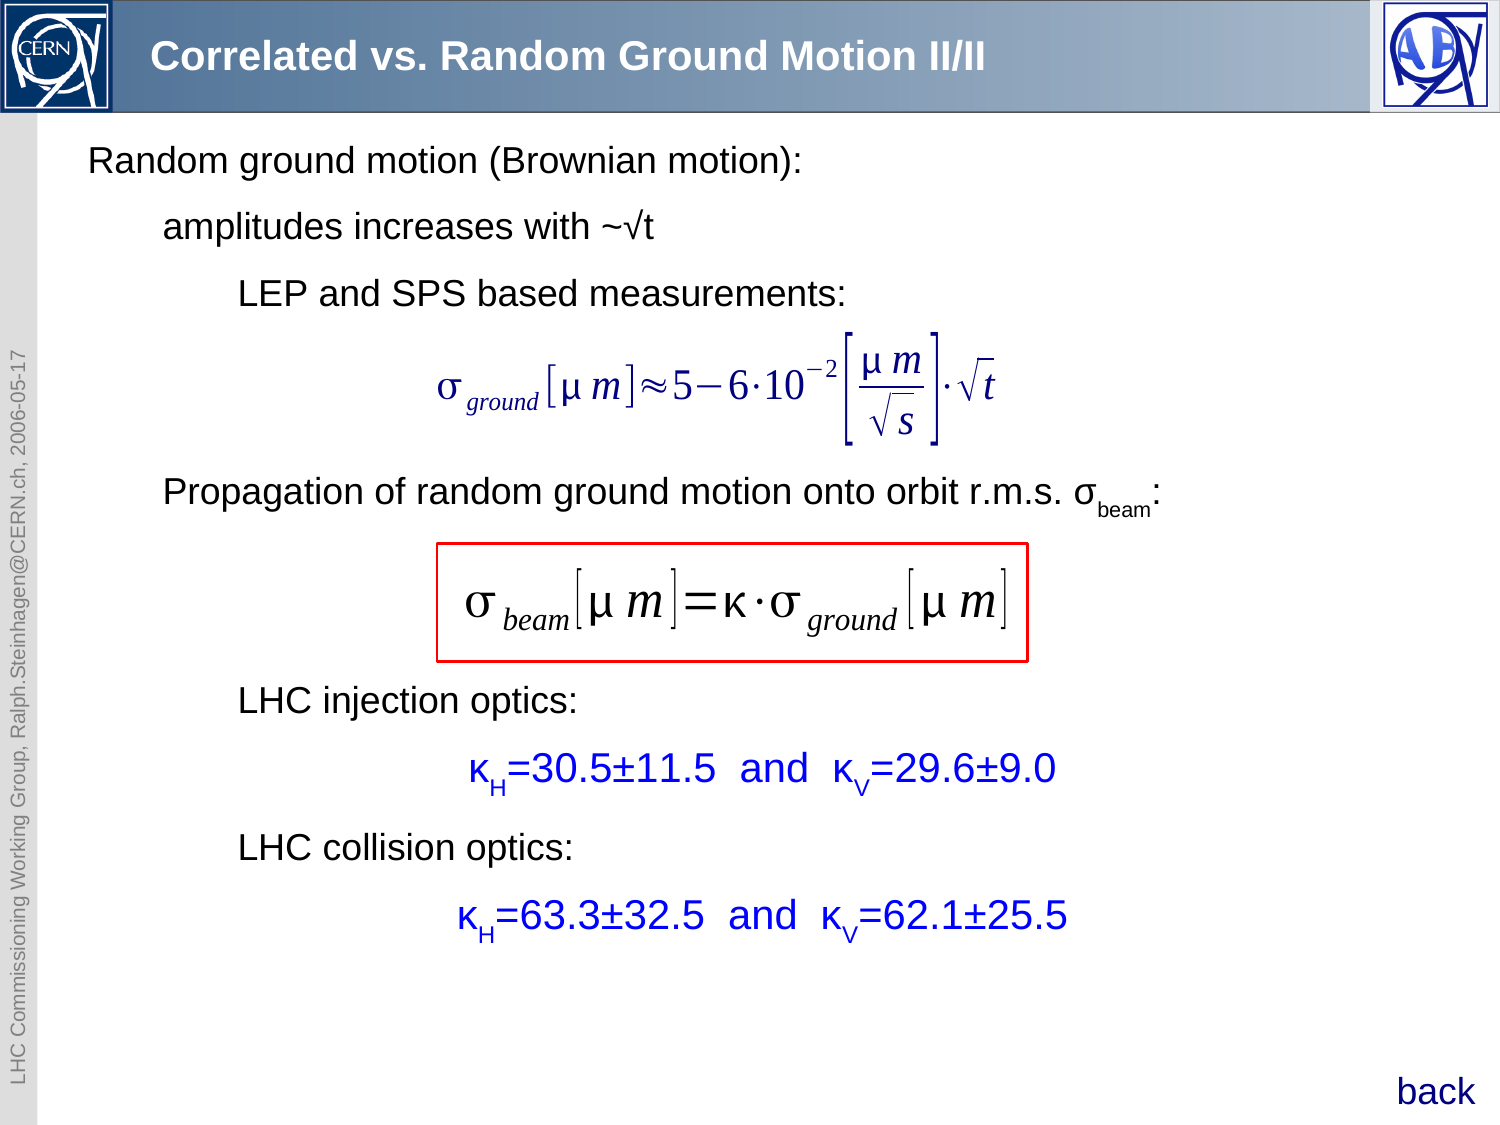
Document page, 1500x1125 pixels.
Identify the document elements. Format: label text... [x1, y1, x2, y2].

title Correlated vs. Random Ground Motion II/II [150, 0, 1201, 113]
text_box back [1381, 1062, 1500, 1120]
chart [425, 329, 1004, 448]
list Random ground motion (Brownian motion): amplitudes increases with ~√t LEP and SPS based measurements: Propagation of random ground motion onto orbit r.m.s. σbeam: LHC injection optics: κH=30.5±11.5 and κV=29.6±9.0 LHC collision optics: κH=63.3±32.5 and κV=62.1±25.5 [87, 137, 1438, 1030]
chart [451, 566, 1022, 638]
picture [0, 0, 113, 113]
picture [1382, 1, 1489, 108]
